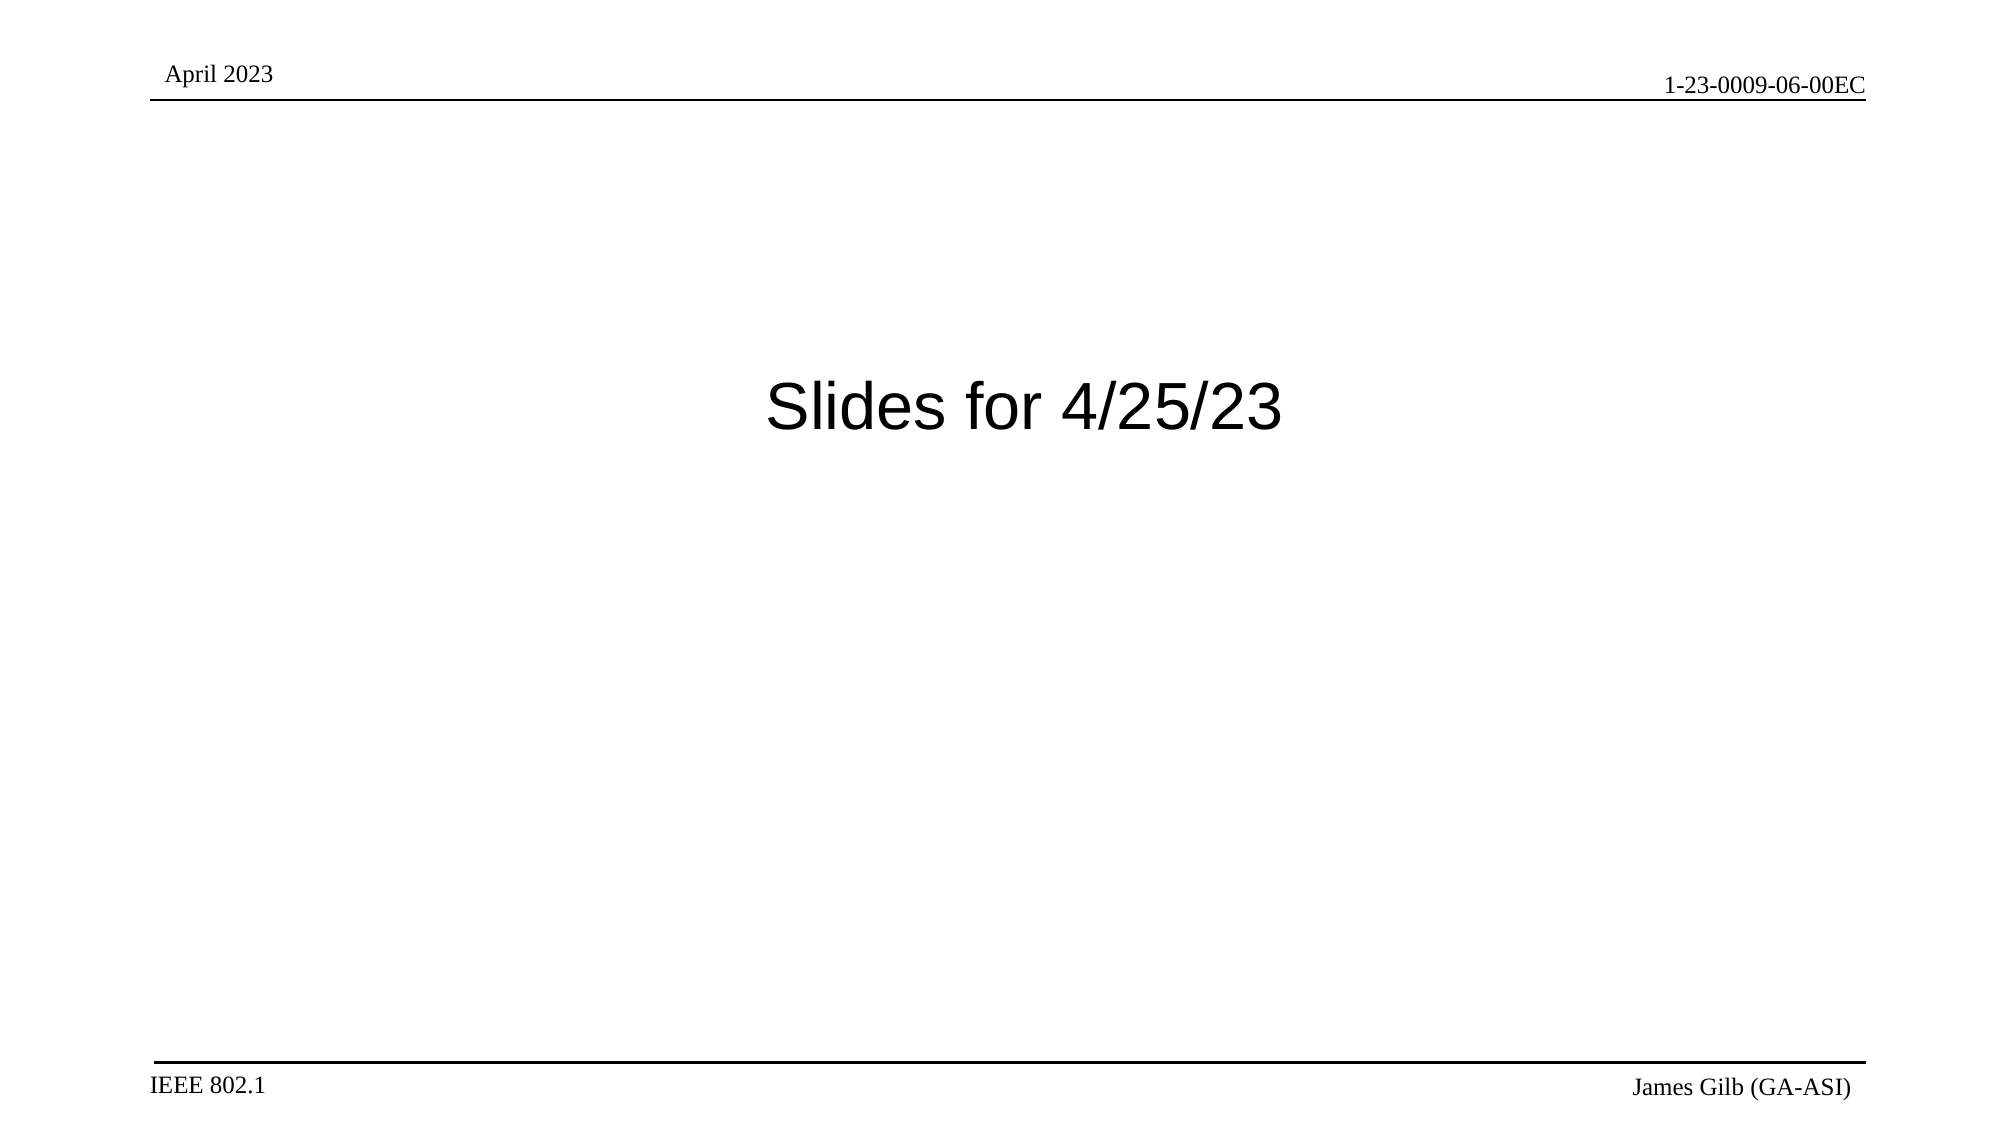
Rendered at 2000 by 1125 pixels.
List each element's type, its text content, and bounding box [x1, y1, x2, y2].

subtitle Slides for 4/25/23 [149, 112, 1900, 693]
